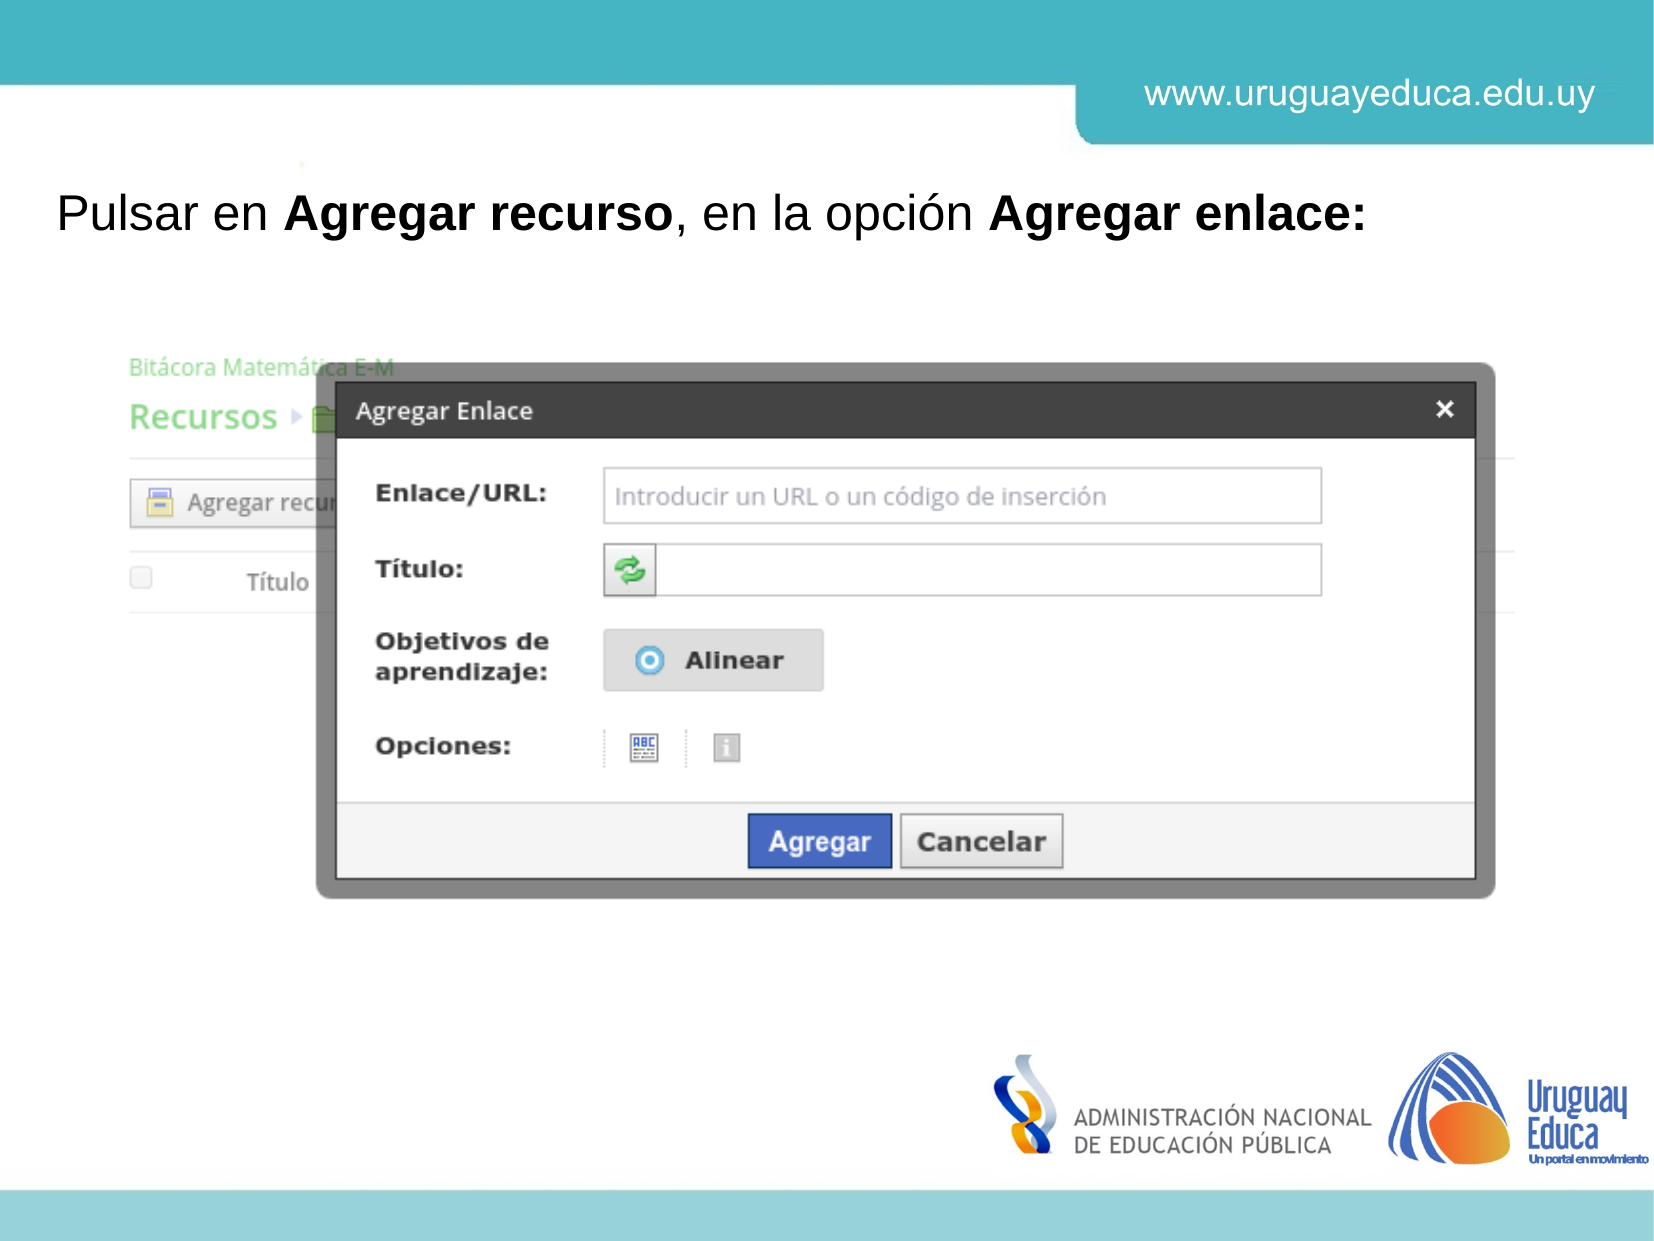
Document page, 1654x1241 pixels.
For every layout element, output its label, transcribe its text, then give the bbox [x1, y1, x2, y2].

picture [0, 0, 1654, 1241]
title Pulsar en Agregar recurso, en la opción Agregar enlace: [56, 0, 1598, 461]
